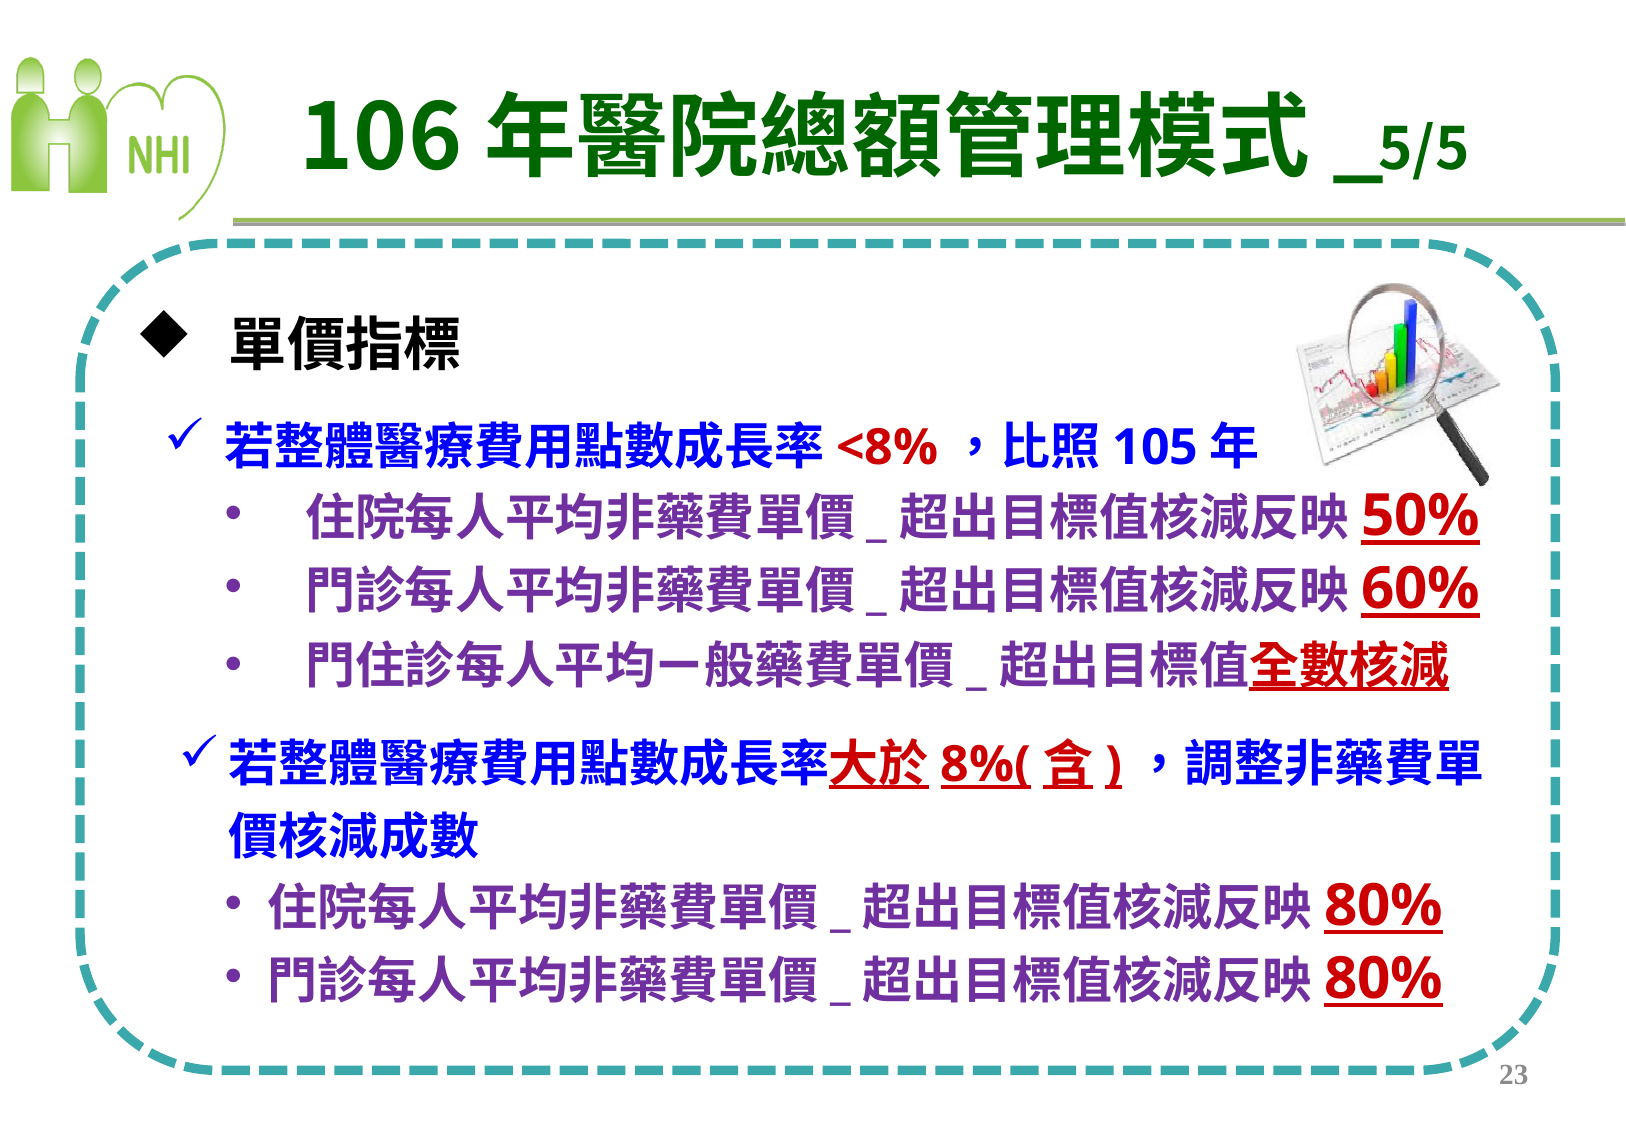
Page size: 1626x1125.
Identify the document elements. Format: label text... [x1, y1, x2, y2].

text_box 單價指標 若整體醫療費用點數成長率<8%，比照105年 住院每人平均非藥費單價_超出目標值核減反映50% 門診每人平均非藥費單價_超出目標值核減反映60% 門住診每人平均ㄧ般藥費單價_超出目標值全數核減 若整體醫療費用點數成長率大於8%(含)，調整非藥費單價核減成數 住院每人平均非藥費單價_超出目標值核減反映80% 門診每人平均非藥費單價_超出目標值核減反映80% [80, 243, 1556, 1071]
title 106年醫院總額管理模式_5/5 [245, 45, 1524, 220]
picture [0, 42, 233, 233]
slide_number <編號> [1164, 1042, 1544, 1103]
